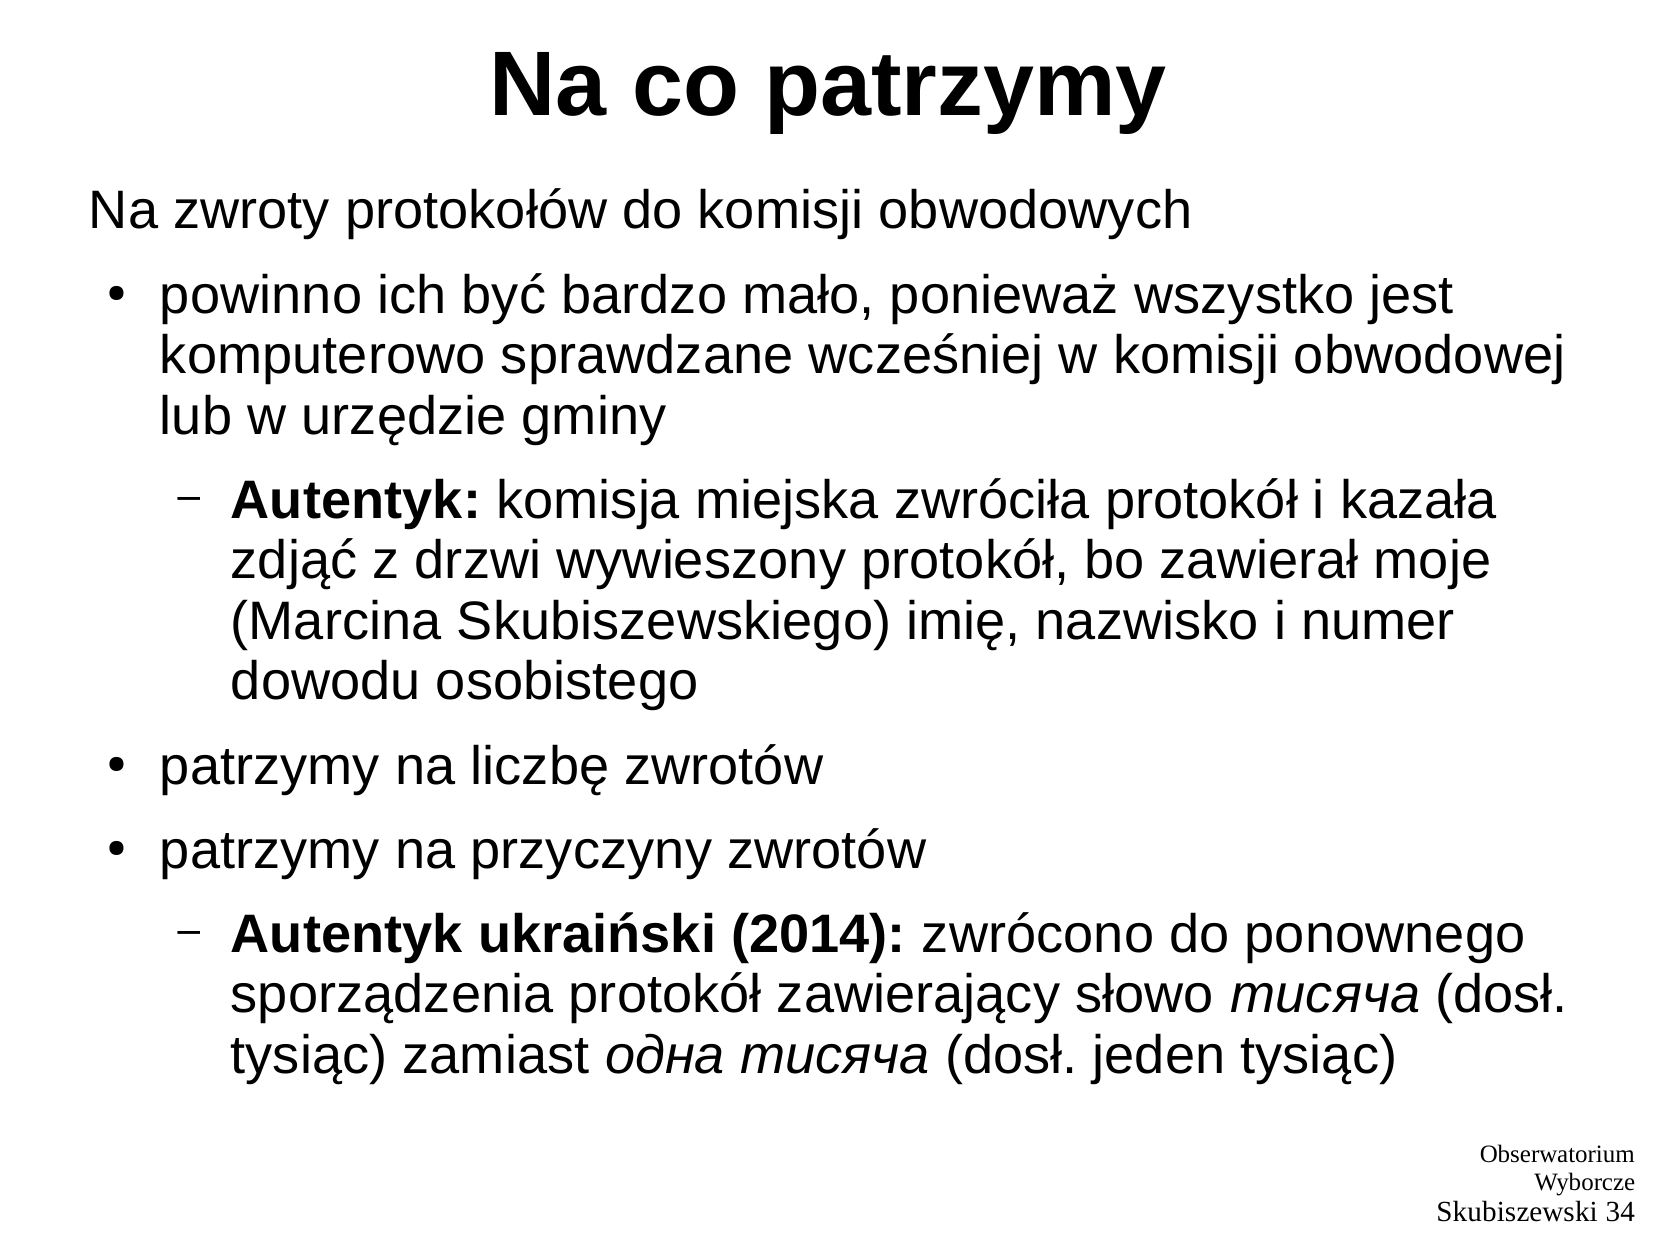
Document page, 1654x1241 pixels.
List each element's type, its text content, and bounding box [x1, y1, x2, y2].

list Na zwroty protokołów do komisji obwodowych powinno ich być bardzo mało, ponieważ wszystko jest komputerowo sprawdzane wcześniej w komisji obwodowej lub w urzędzie gminy Autentyk: komisja miejska zwróciła protokół i kazała zdjąć z drzwi wywieszony protokół, bo zawierał moje (Marcina Skubiszewskiego) imię, nazwisko i numer dowodu osobistego patrzymy na liczbę zwrotów patrzymy na przyczyny zwrotów Autentyk ukraiński (2014): zwrócono do ponownego sporządzenia protokół zawierający słowo тисяча (dosł. tysiąc) zamiast одна тисяча (dosł. jeden tysiąc) [30, 180, 1583, 1241]
title Na co patrzymy [84, 32, 1573, 180]
